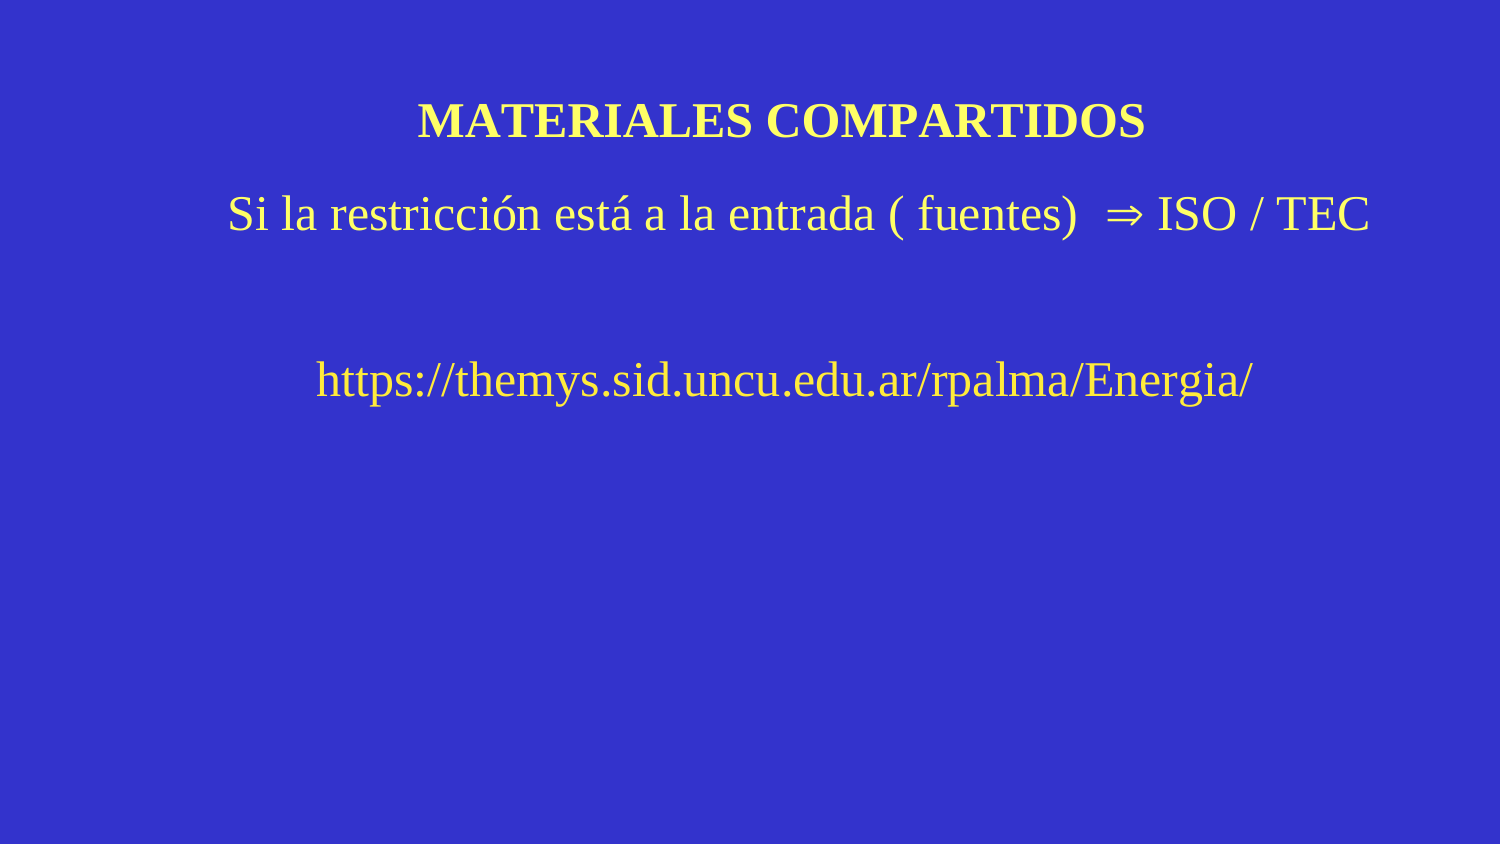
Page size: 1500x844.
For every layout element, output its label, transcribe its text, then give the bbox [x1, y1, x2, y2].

text_box https://themys.sid.uncu.edu.ar/rpalma/Energia/ [301, 338, 1270, 414]
text_box MATERIALES COMPARTIDOS [402, 80, 1161, 156]
text_box Si la restricción está a la entrada ( fuentes)  ISO / TEC [212, 172, 1386, 249]
